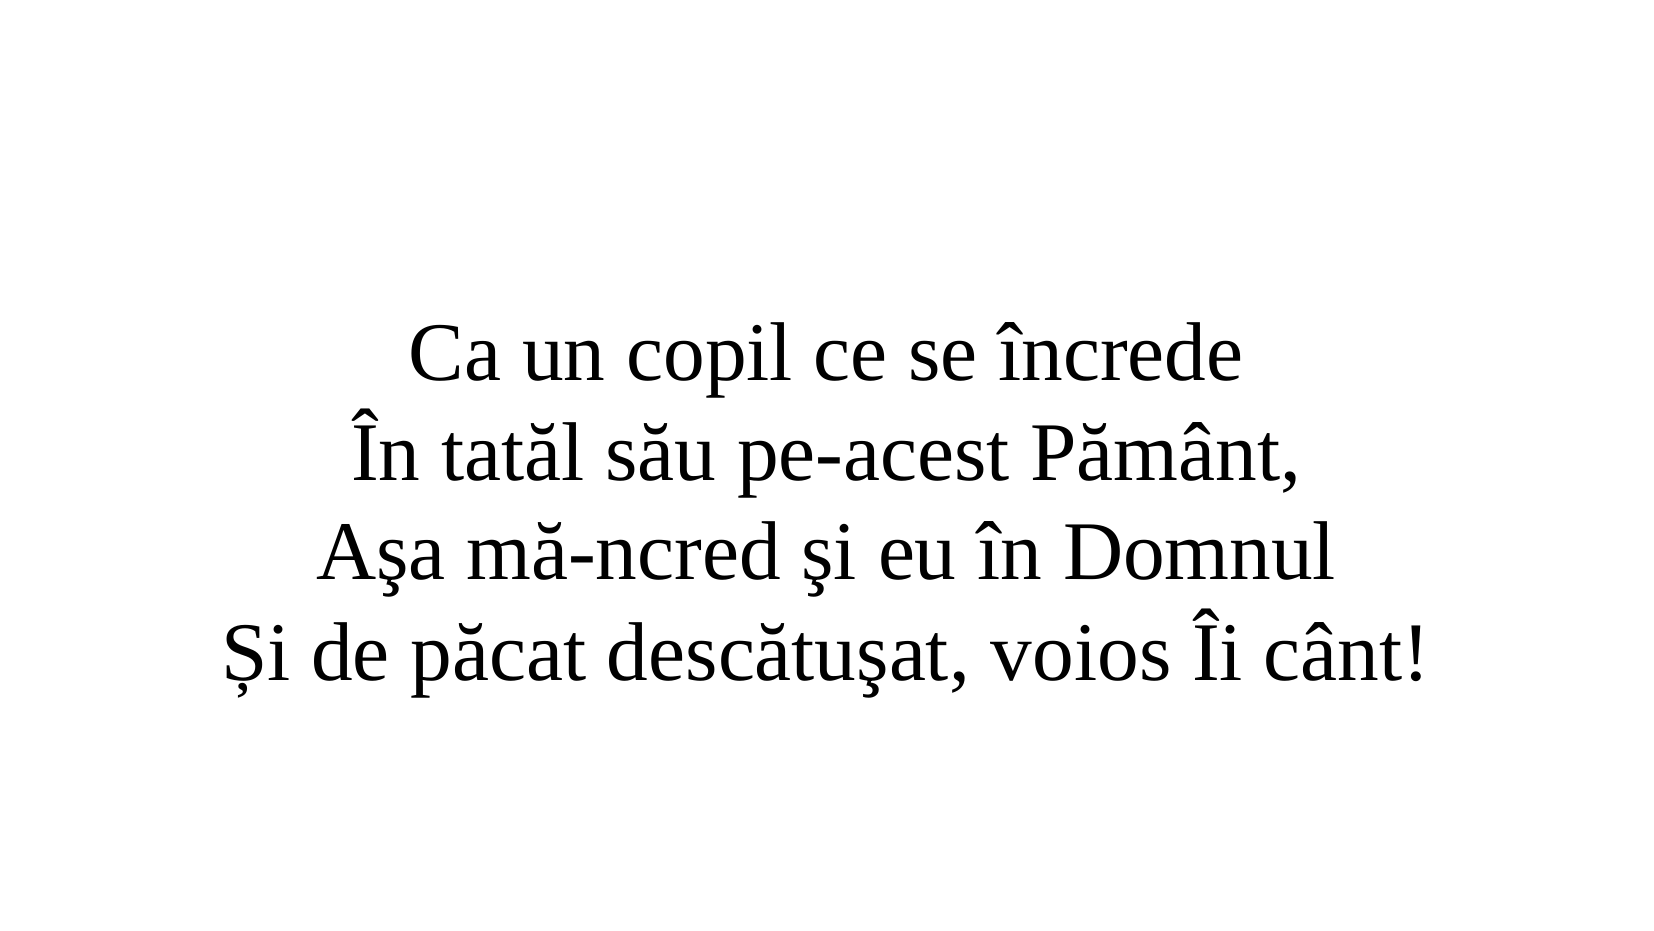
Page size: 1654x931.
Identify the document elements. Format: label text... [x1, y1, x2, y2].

subtitle Ca un copil ce se încrede În tatăl său pe-acest Pământ, Aşa mă-ncred şi eu în Domnul Și de păcat descătuşat, voios Îi cânt! [0, 289, 1654, 651]
